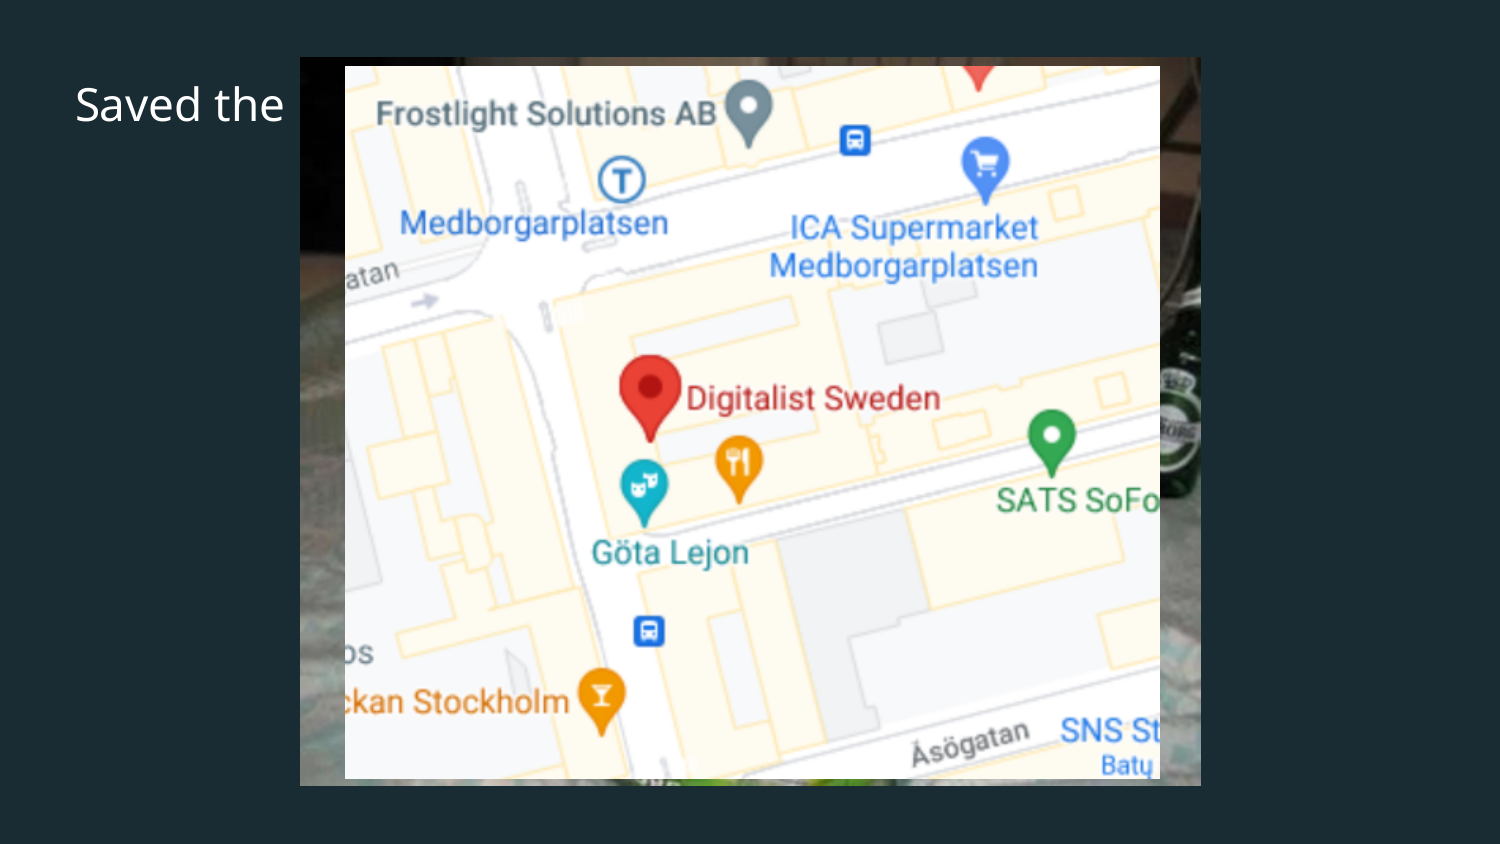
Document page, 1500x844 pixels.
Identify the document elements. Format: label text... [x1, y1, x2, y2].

picture [300, 57, 1201, 786]
title Saved the best for last! [75, 33, 1425, 175]
